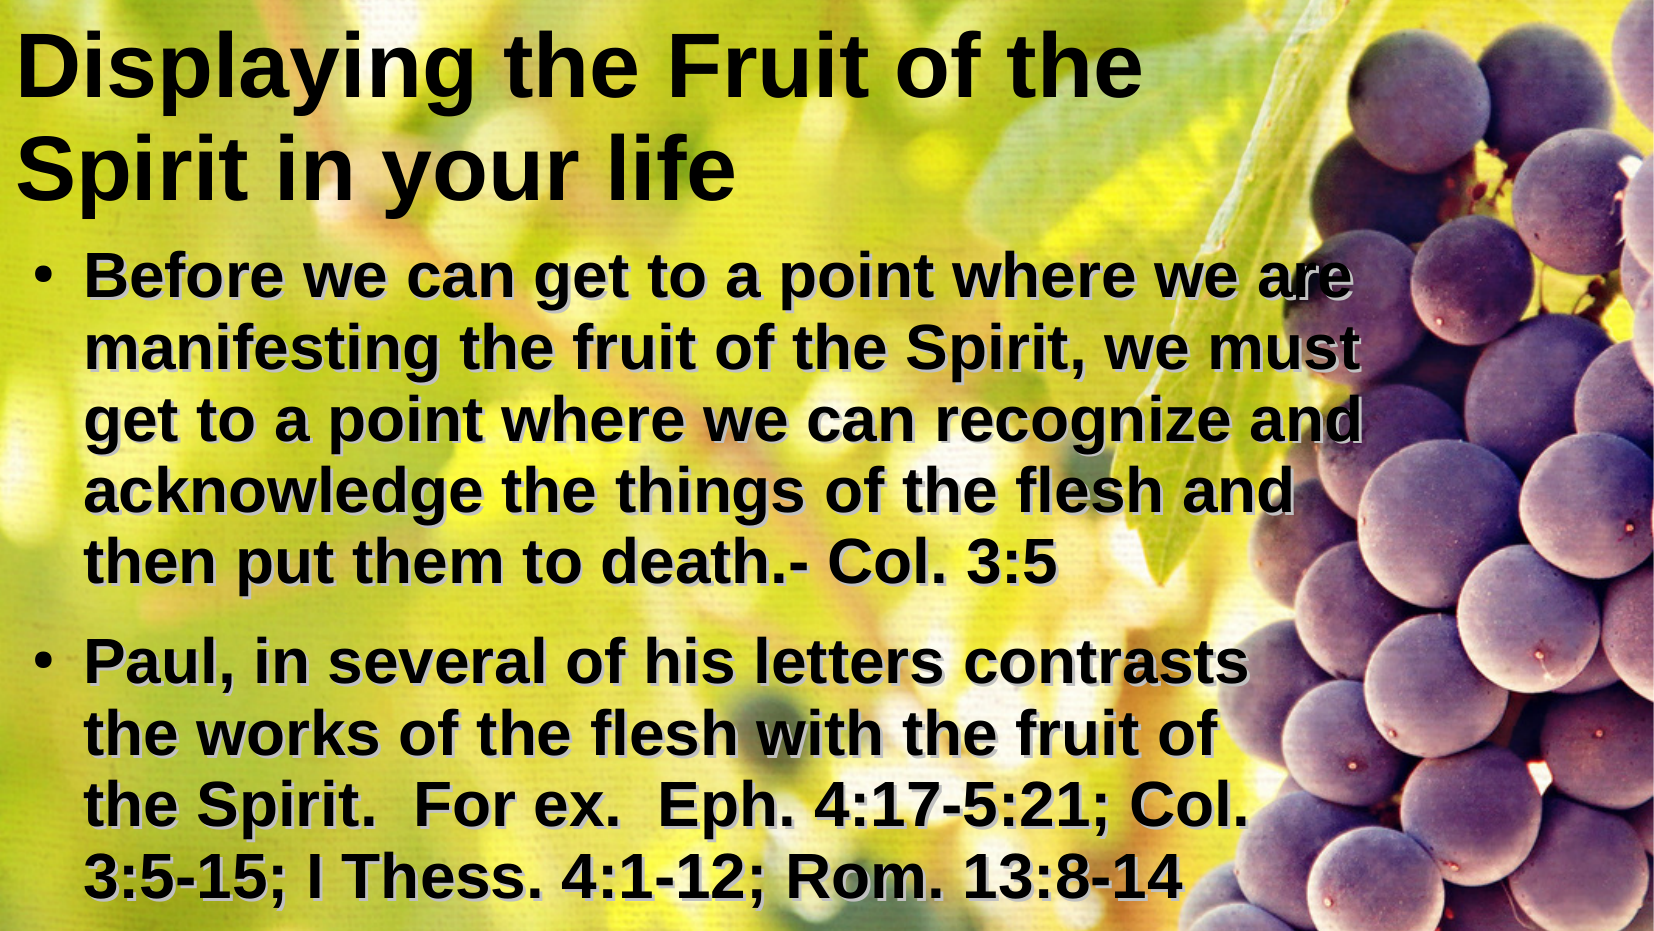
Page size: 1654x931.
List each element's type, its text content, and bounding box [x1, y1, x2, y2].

picture [0, 0, 1654, 931]
title Displaying the Fruit of the Spirit in your life [15, 0, 1654, 296]
list Before we can get to a point where we are manifesting the fruit of the Spirit, we must get to a point where we can recognize and acknowledge the things of the flesh and then put them to death.- Col. 3:5 Paul, in several of his letters contrasts the works of the flesh with the fruit of the Spirit. For ex. Eph. 4:17-5:21; Col. 3:5-15; I Thess. 4:1-12; Rom. 13:8-14 [15, 240, 1571, 916]
